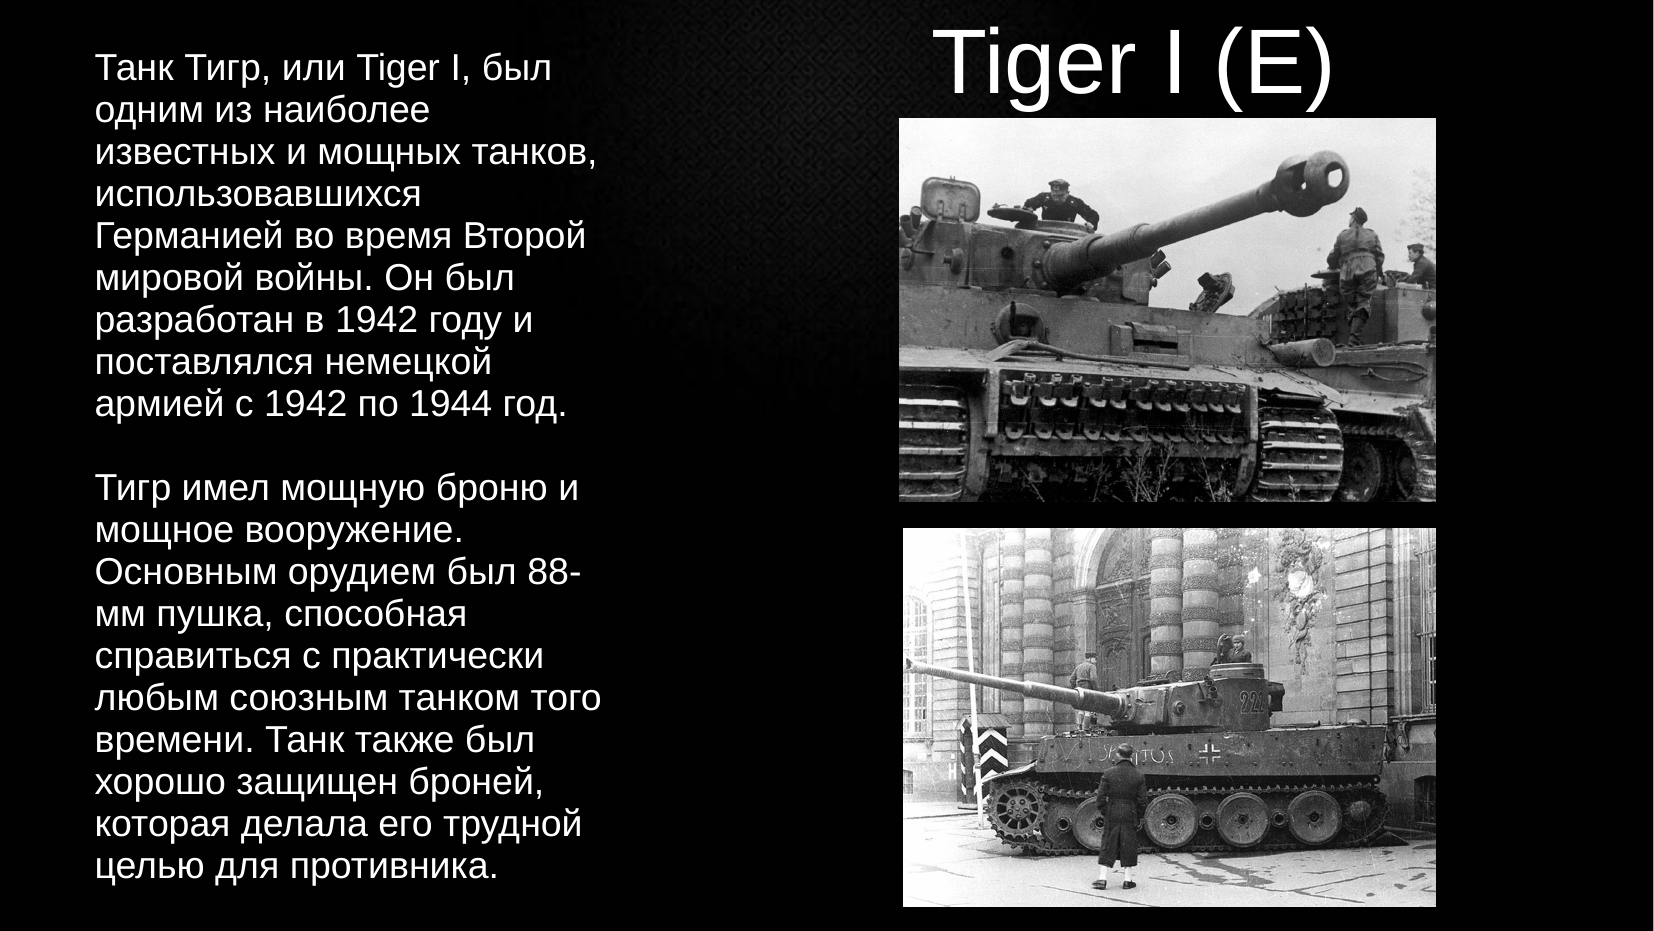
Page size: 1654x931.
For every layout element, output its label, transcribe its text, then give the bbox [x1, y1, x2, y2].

picture [0, 0, 1654, 931]
title Танк Тигр, или Tiger I, был одним из наиболее известных и мощных танков, использовавшихся Германией во время Второй мировой войны. Он был разработан в 1942 году и поставлялся немецкой армией с 1942 по 1944 год. Тигр имел мощную броню и мощное вооружение. Основным орудием был 88-мм пушка, способная справиться с практически любым союзным танком того времени. Танк также был хорошо защищен броней, которая делала его трудной целью для противника. [94, 46, 603, 887]
title Tiger I (E) [909, 0, 1359, 118]
